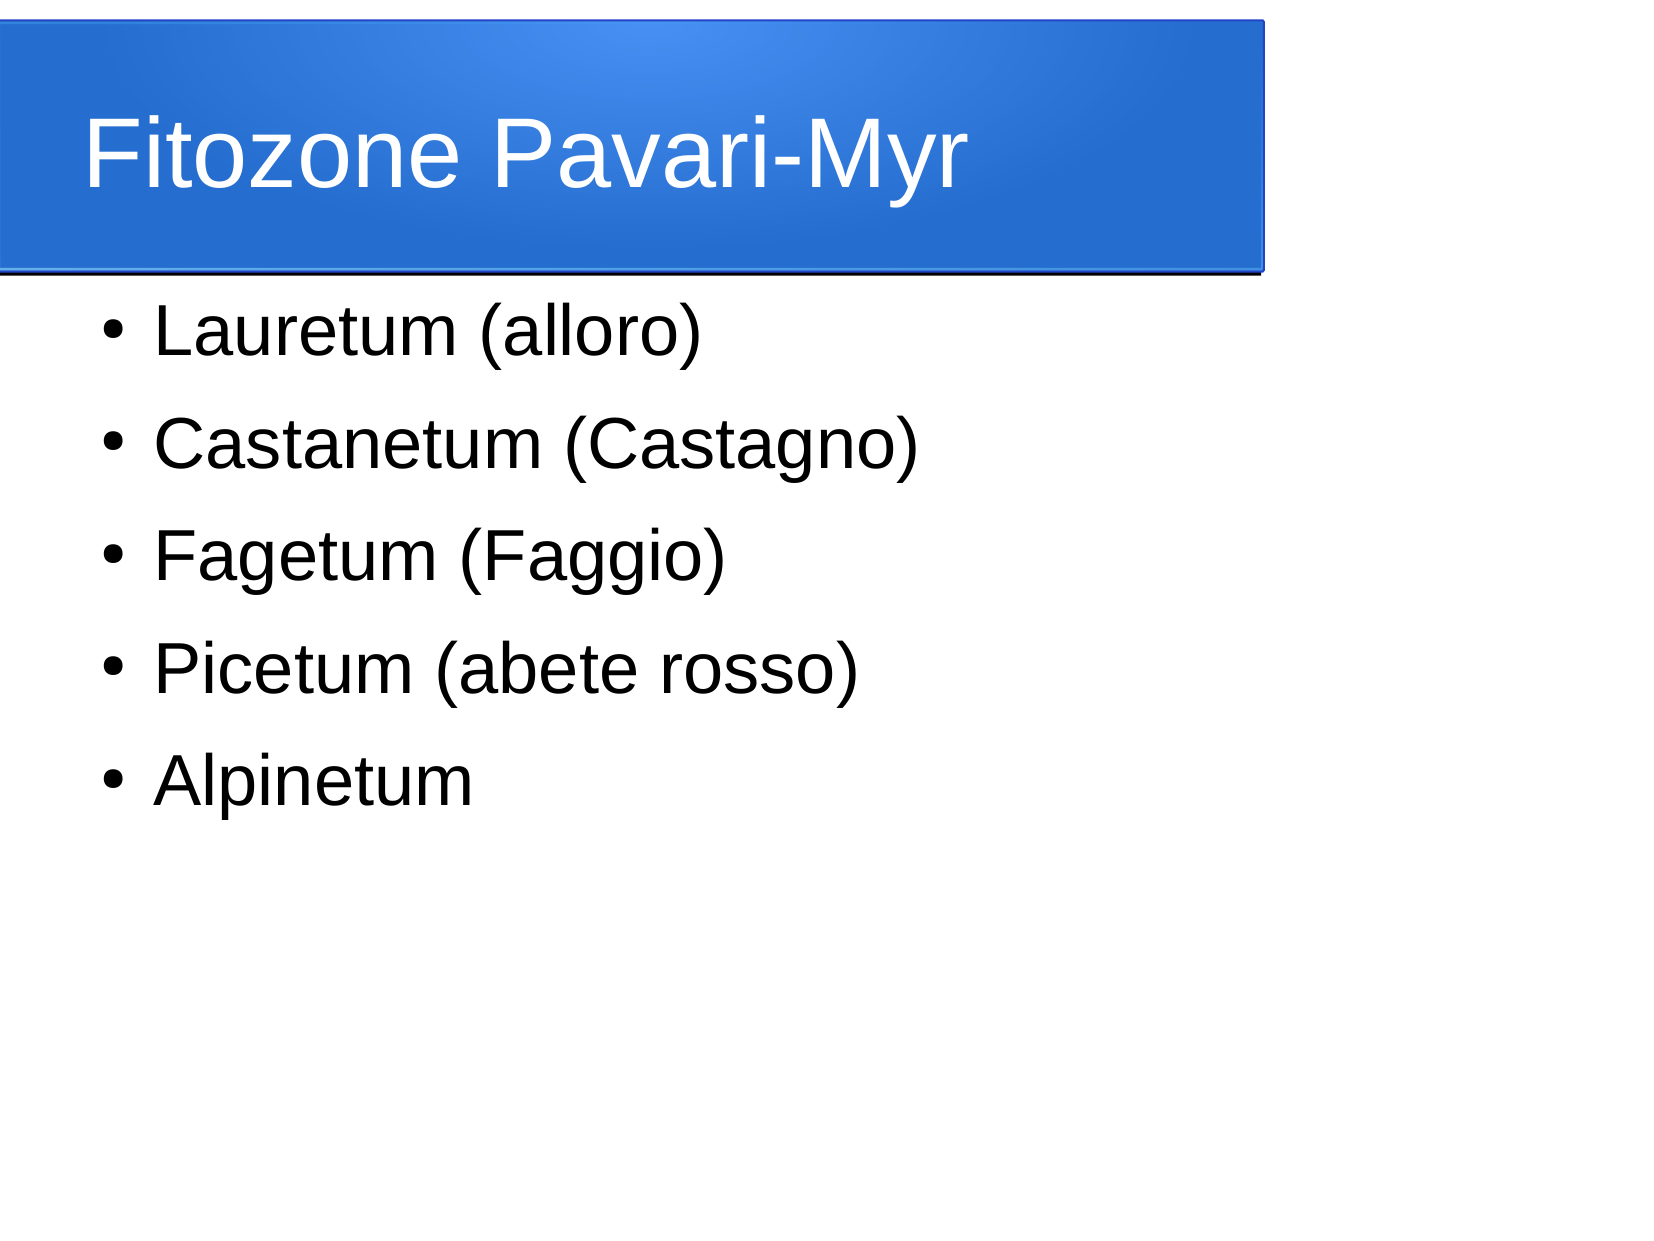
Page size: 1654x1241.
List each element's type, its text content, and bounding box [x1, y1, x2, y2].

list Lauretum (alloro) Castanetum (Castagno) Fagetum (Faggio) Picetum (abete rosso) Alpinetum [82, 290, 1538, 1010]
title Fitozone Pavari-Myr [82, 49, 1250, 257]
